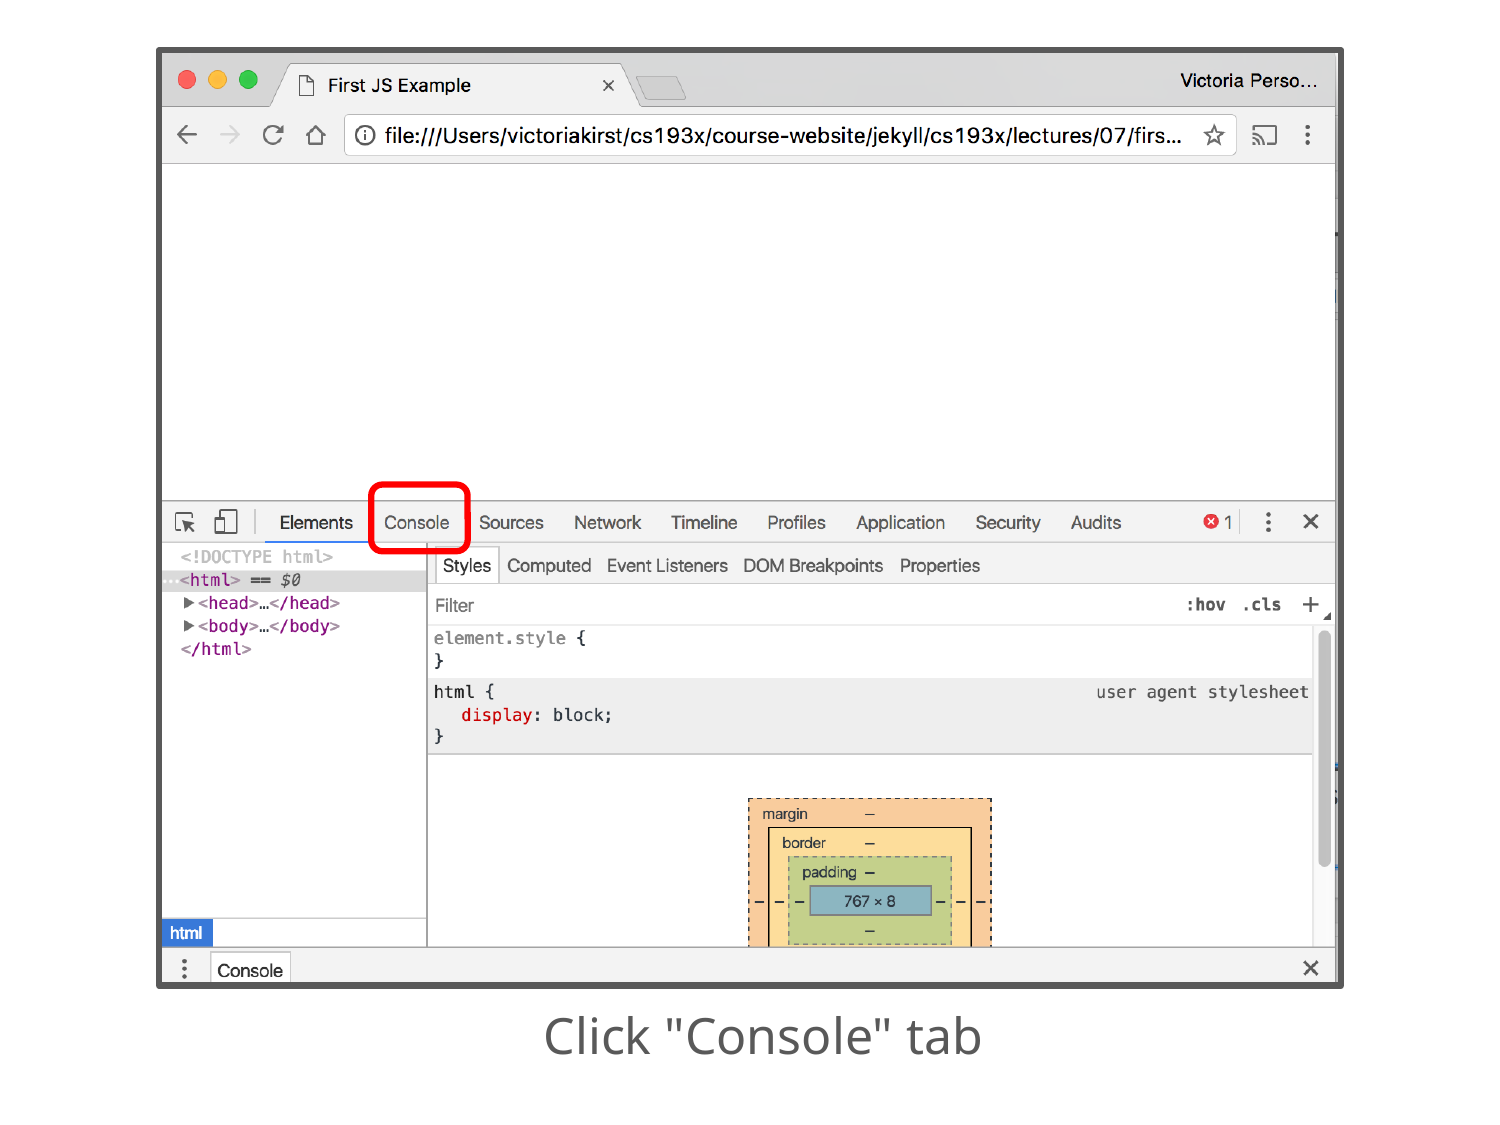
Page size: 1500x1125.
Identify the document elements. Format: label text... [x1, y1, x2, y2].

picture [162, 53, 1338, 980]
list Click "Console" tab [141, 980, 1385, 1125]
